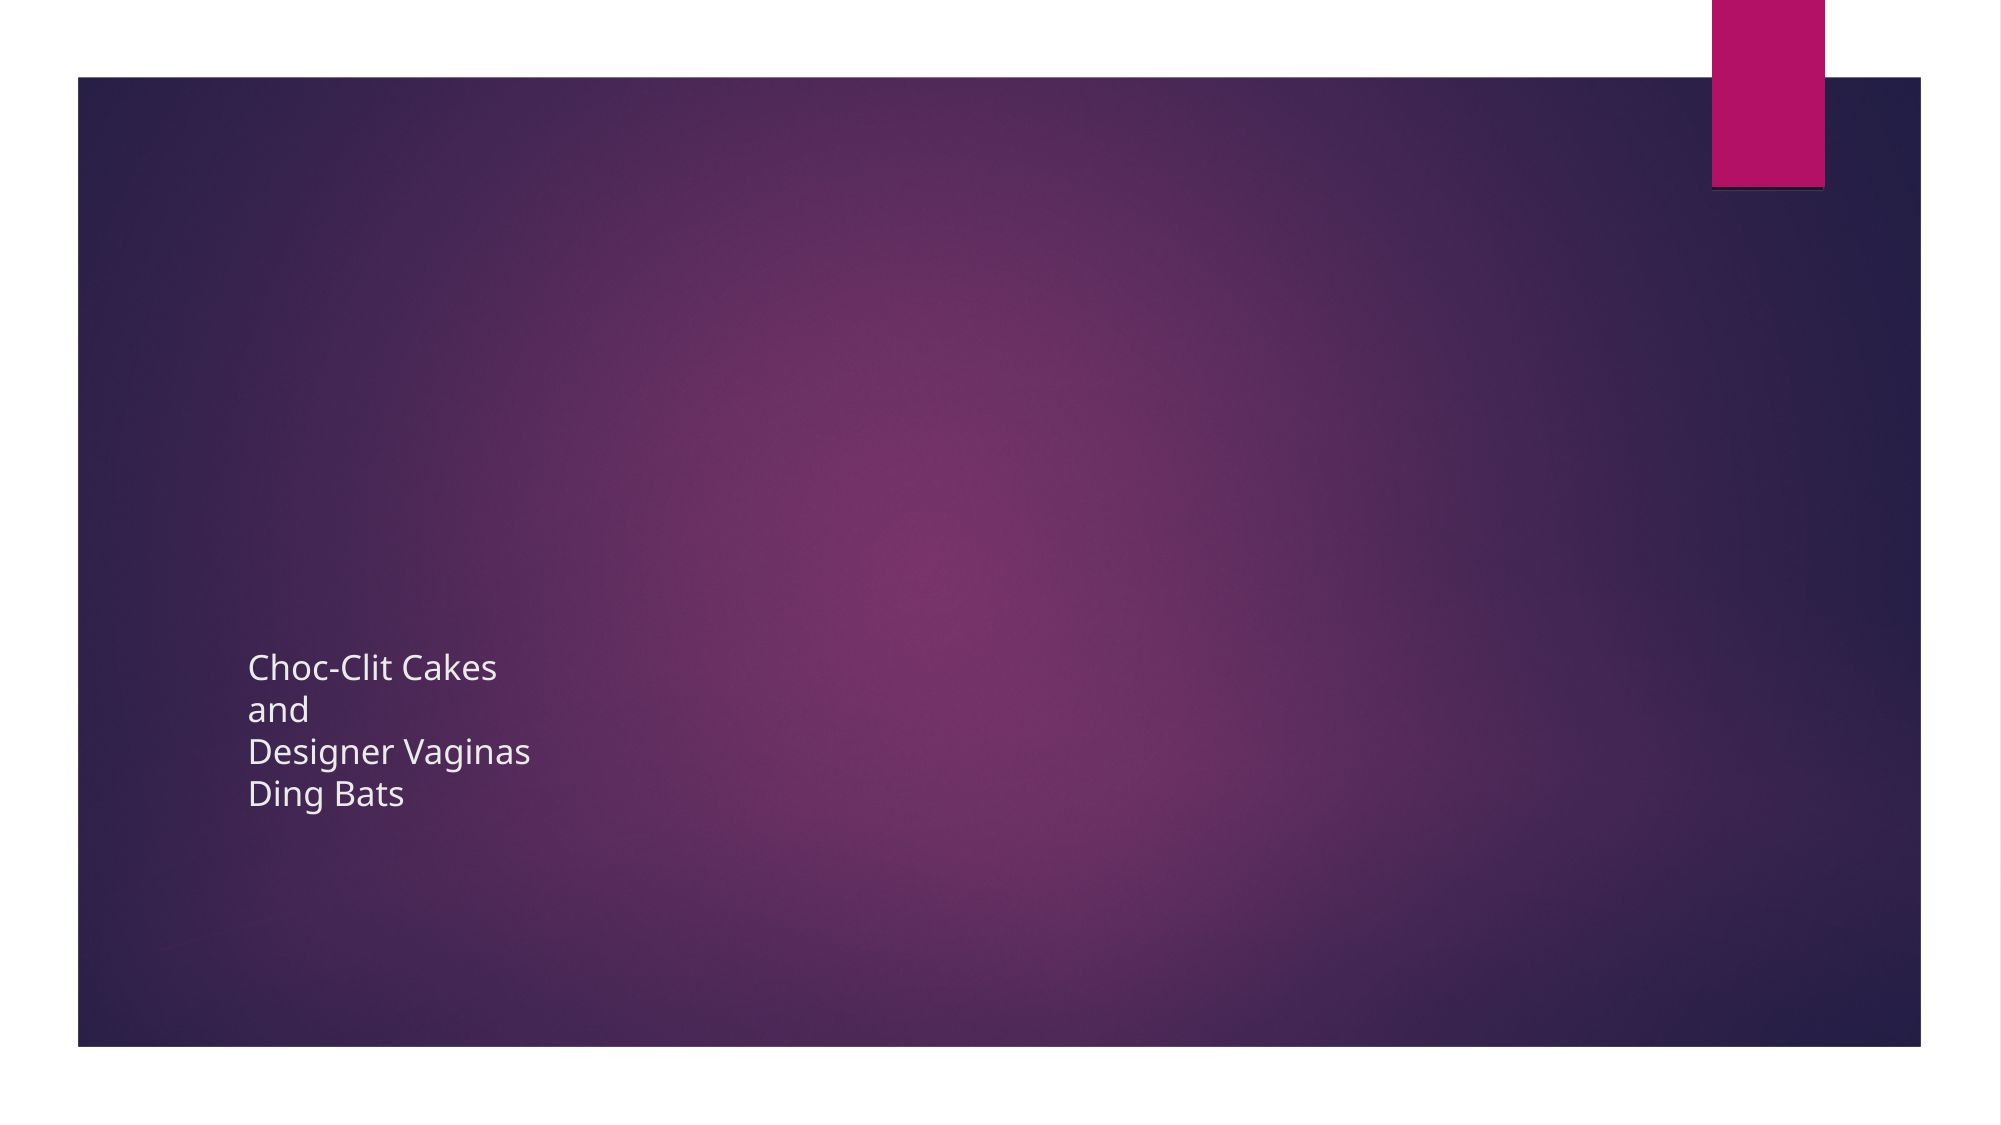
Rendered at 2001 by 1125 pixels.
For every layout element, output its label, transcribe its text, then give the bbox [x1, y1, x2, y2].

title Choc-Clit Cakes and Designer Vaginas Ding Bats [232, 470, 1733, 863]
